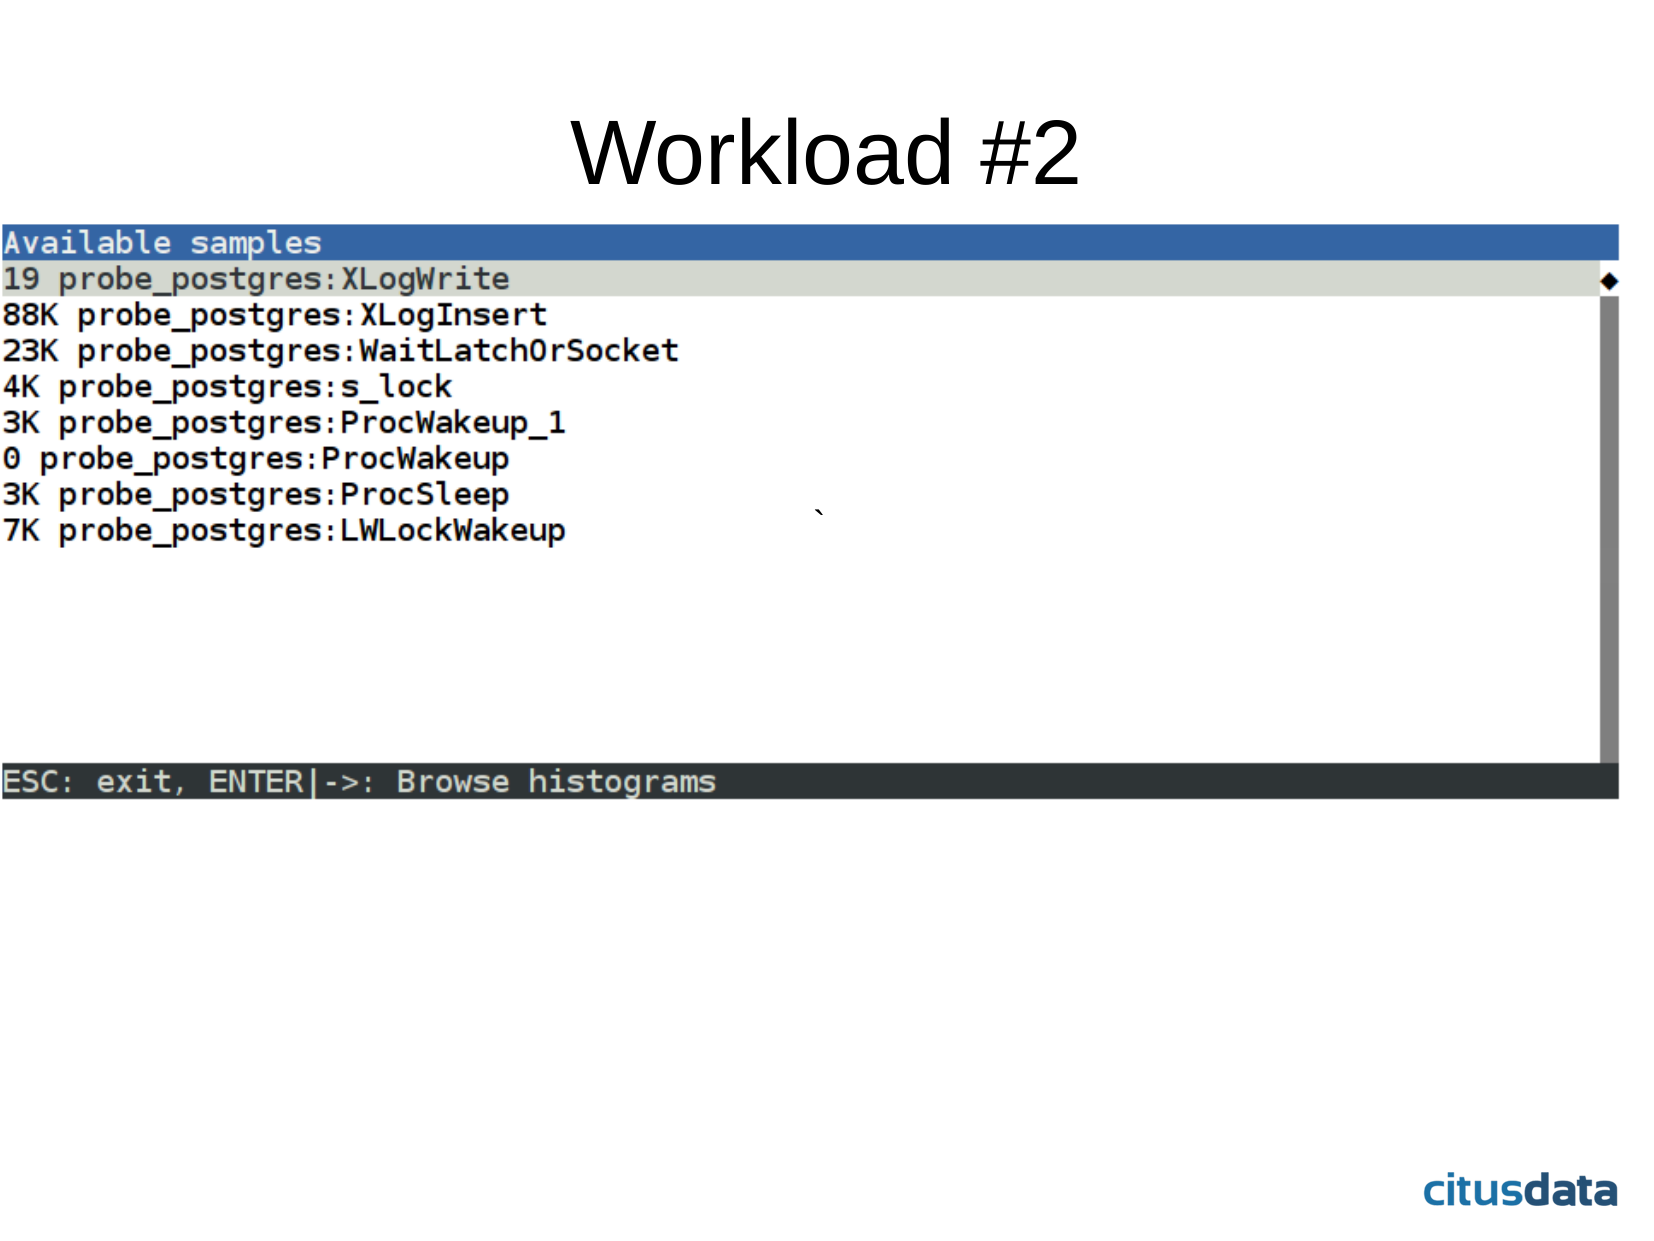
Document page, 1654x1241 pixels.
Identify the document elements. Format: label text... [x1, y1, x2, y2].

picture [1, 223, 1638, 826]
title Workload #2 [82, 49, 1571, 223]
picture [1420, 1167, 1622, 1209]
